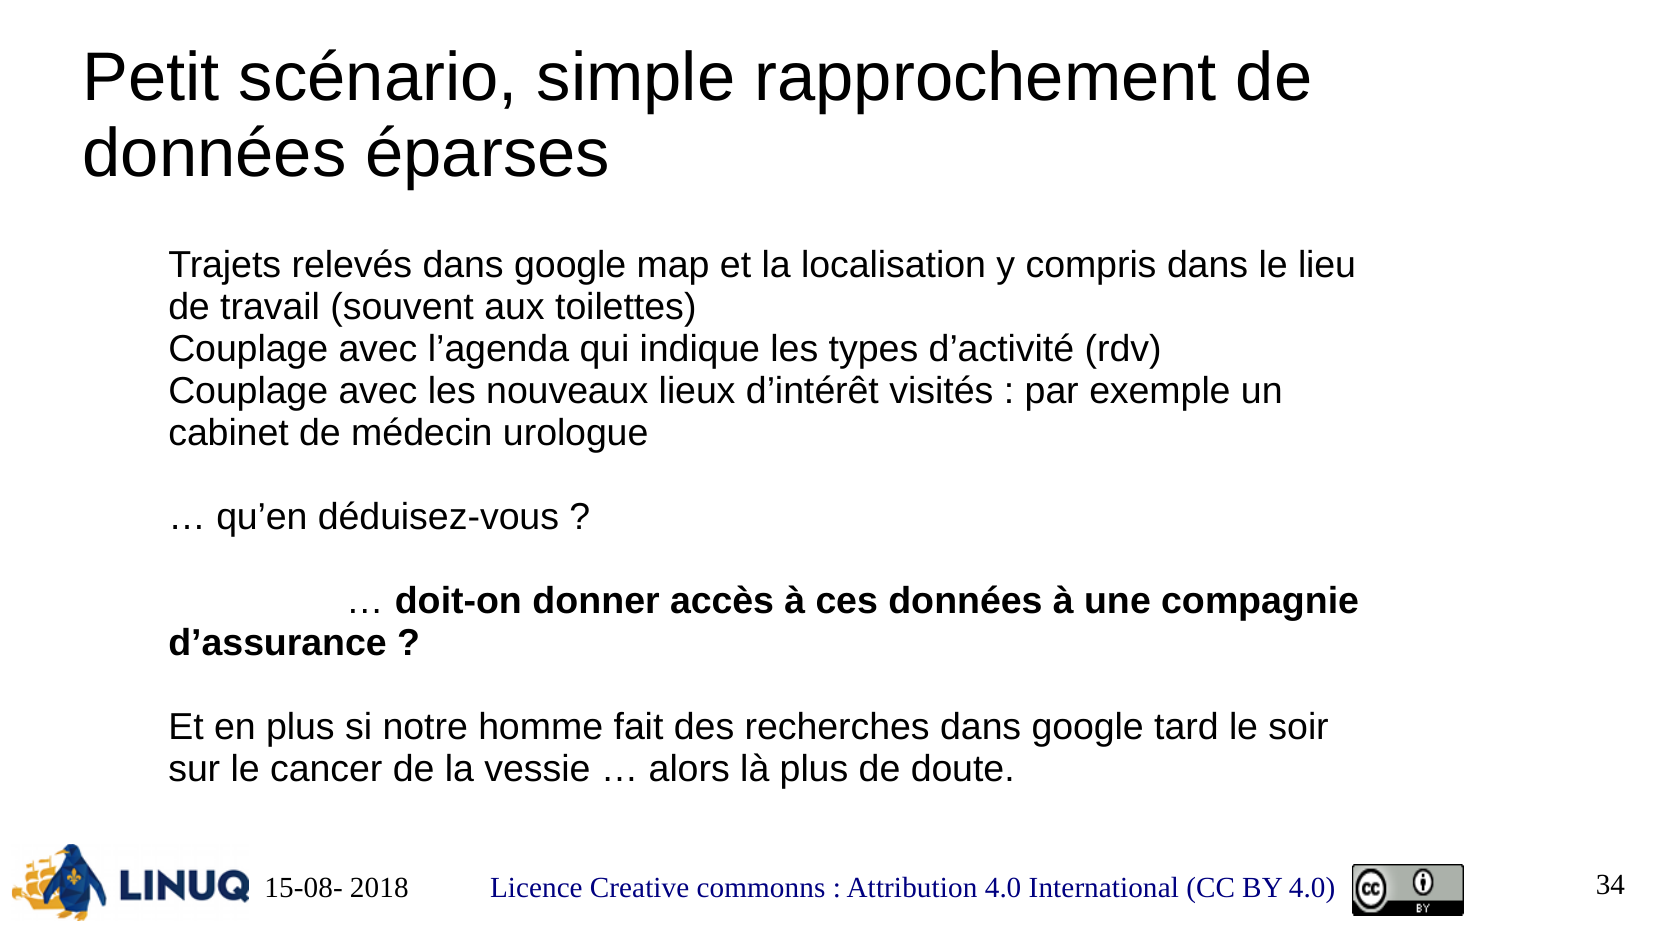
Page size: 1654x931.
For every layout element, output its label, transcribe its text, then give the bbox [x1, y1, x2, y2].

picture [11, 844, 249, 921]
picture [1352, 864, 1464, 916]
text_box Trajets relevés dans google map et la localisation y compris dans le lieu de travail (souvent aux toilettes) Couplage avec l’agenda qui indique les types d’activité (rdv) Couplage avec les nouveaux lieux d’intérêt visités : par exemple un cabinet de médecin urologue … qu’en déduisez-vous ? … doit-on donner accès à ces données à une compagnie d’assurance ? Et en plus si notre homme fait des recherches dans google tard le soir sur le cancer de la vessie … alors là plus de doute. [153, 236, 1406, 881]
title Petit scénario, simple rapprochement de données éparses [82, 37, 1571, 193]
